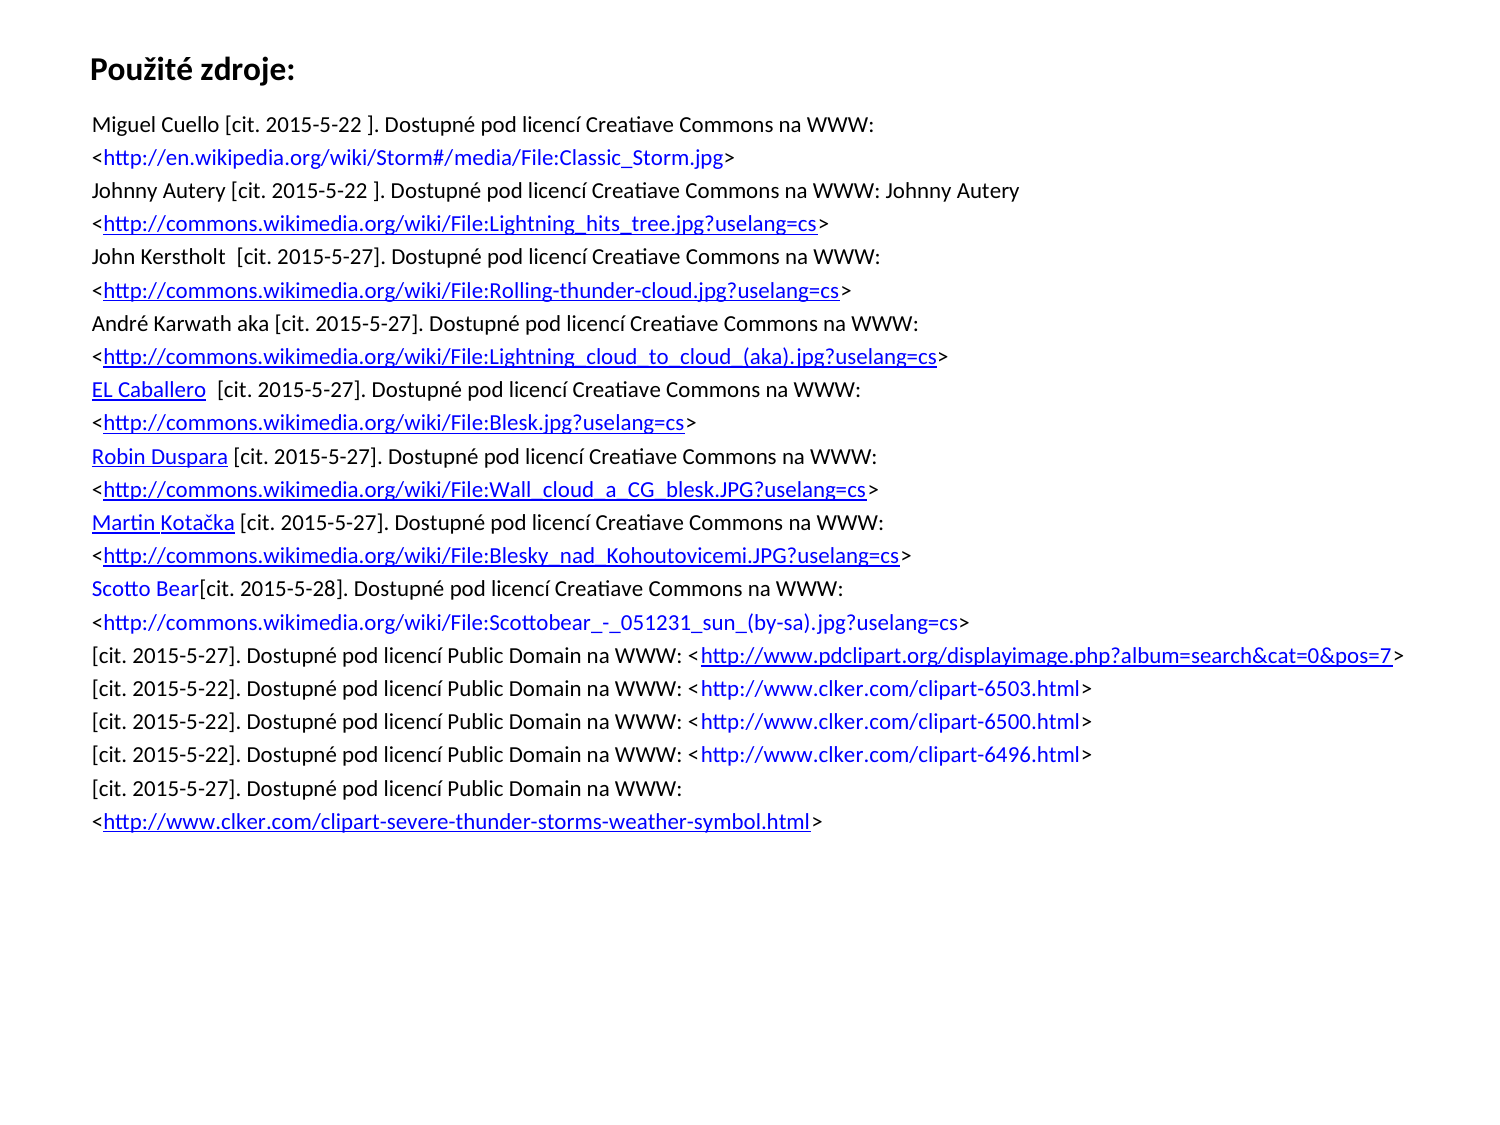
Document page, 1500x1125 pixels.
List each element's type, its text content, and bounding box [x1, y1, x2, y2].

list Miguel Cuello [cit. 2015-5-22 ]. Dostupné pod licencí Creatiave Commons na WWW: <http://en.wikipedia.org/wiki/Storm#/media/File:Classic_Storm.jpg> Johnny Autery [cit. 2015-5-22 ]. Dostupné pod licencí Creatiave Commons na WWW: Johnny Autery <http://commons.wikimedia.org/wiki/File:Lightning_hits_tree.jpg?uselang=cs> John Kerstholt [cit. 2015-5-27]. Dostupné pod licencí Creatiave Commons na WWW: <http://commons.wikimedia.org/wiki/File:Rolling-thunder-cloud.jpg?uselang=cs> André Karwath aka [cit. 2015-5-27]. Dostupné pod licencí Creatiave Commons na WWW: <http://commons.wikimedia.org/wiki/File:Lightning_cloud_to_cloud_(aka).jpg?uselang=cs> EL Caballero [cit. 2015-5-27]. Dostupné pod licencí Creatiave Commons na WWW: <http://commons.wikimedia.org/wiki/File:Blesk.jpg?uselang=cs> Robin Duspara [cit. 2015-5-27]. Dostupné pod licencí Creatiave Commons na WWW: <http://commons.wikimedia.org/wiki/File:Wall_cloud_a_CG_blesk.JPG?uselang=cs> Martin Kotačka [cit. 2015-5-27]. Dostupné pod licencí Creatiave Commons na WWW: <http://commons.wikimedia.org/wiki/File:Blesky_nad_Kohoutovicemi.JPG?uselang=cs> Scotto Bear[cit. 2015-5-28]. Dostupné pod licencí Creatiave Commons na WWW: <http://commons.wikimedia.org/wiki/File:Scottobear_-_051231_sun_(by-sa).jpg?uselang=cs> [cit. 2015-5-27]. Dostupné pod licencí Public Domain na WWW: <http://www.pdclipart.org/displayimage.php?album=search&cat=0&pos=7> [cit. 2015-5-22]. Dostupné pod licencí Public Domain na WWW: <http://www.clker.com/clipart-6503.html> [cit. 2015-5-22]. Dostupné pod licencí Public Domain na WWW: <http://www.clker.com/clipart-6500.html> [cit. 2015-5-22]. Dostupné pod licencí Public Domain na WWW: <http://www.clker.com/clipart-6496.html> [cit. 2015-5-27]. Dostupné pod licencí Public Domain na WWW: <http://www.clker.com/clipart-severe-thunder-storms-weather-symbol.html> [76, 101, 1427, 1010]
title Použité zdroje: [75, 40, 1426, 96]
